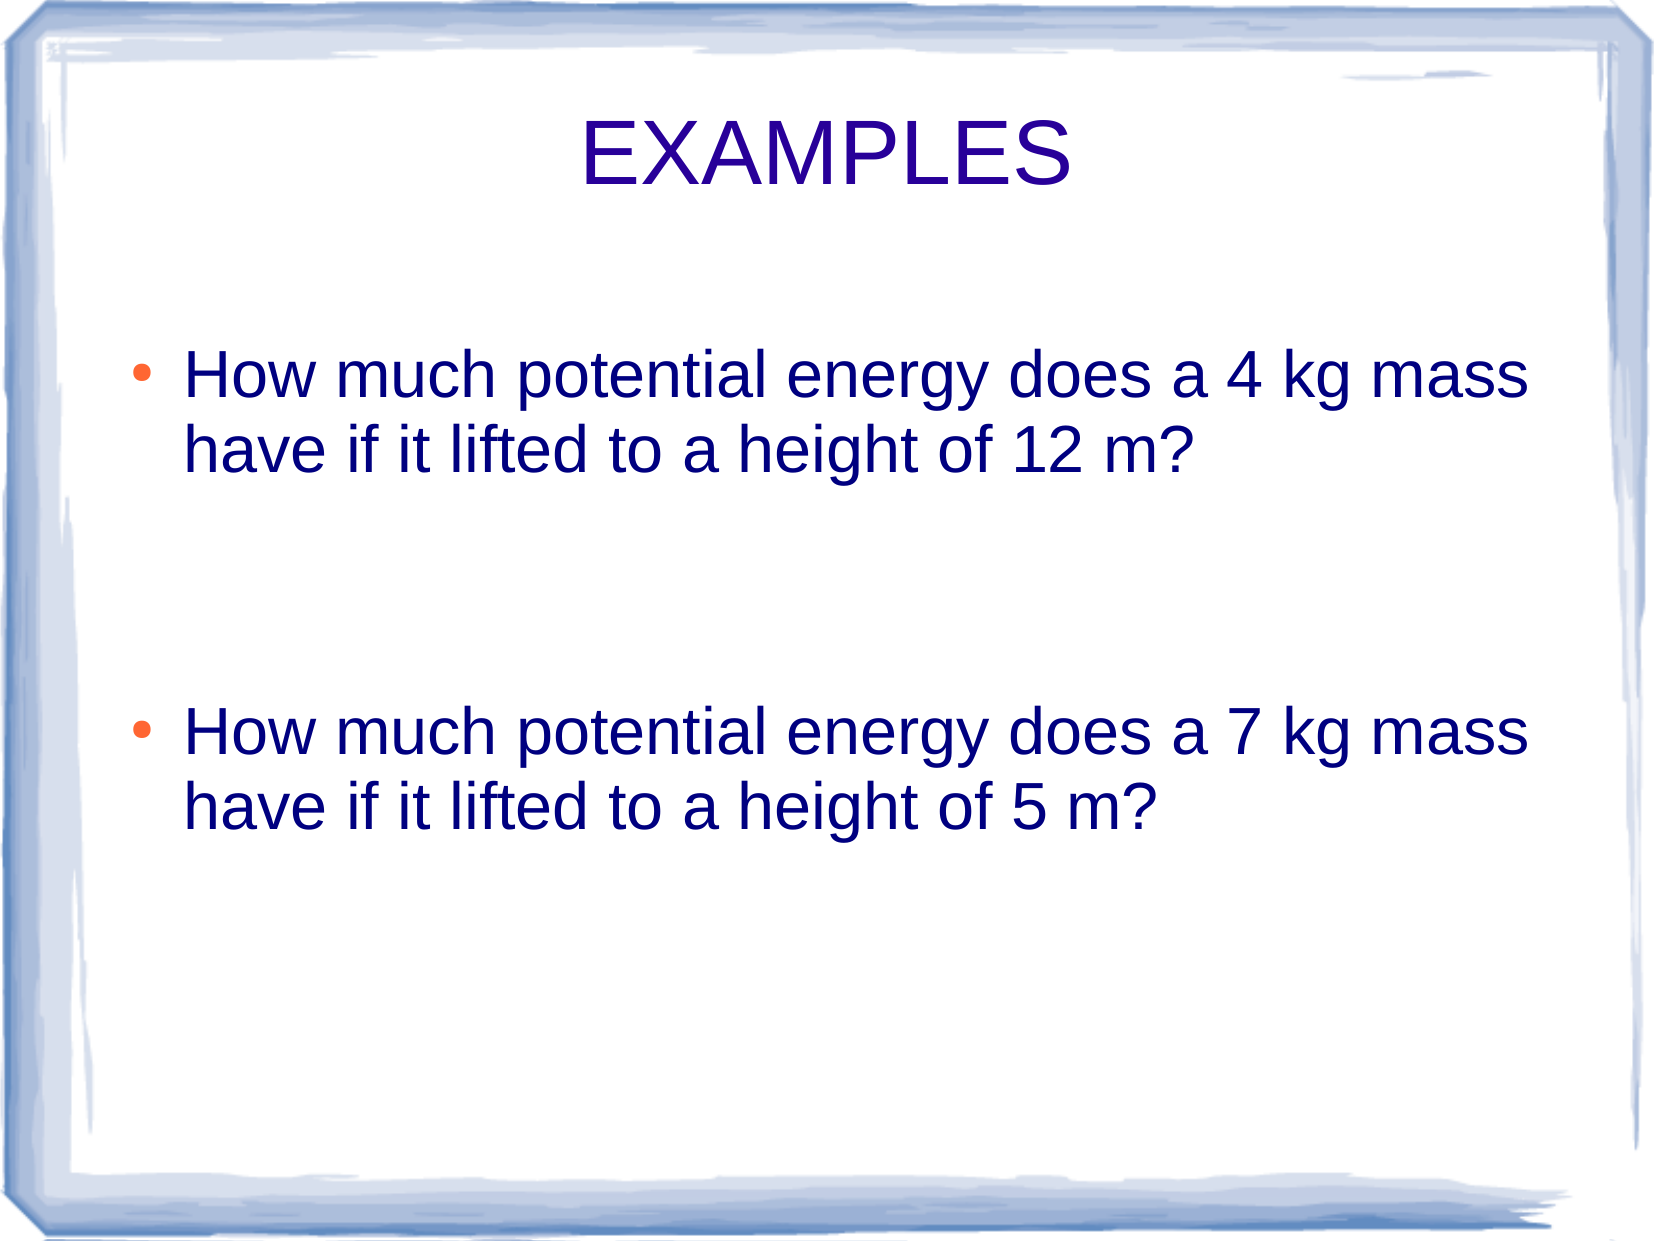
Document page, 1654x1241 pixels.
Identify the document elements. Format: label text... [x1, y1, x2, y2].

picture [0, 0, 1654, 1241]
title EXAMPLES [82, 56, 1571, 250]
list How much potential energy does a 4 kg mass have if it lifted to a height of 12 m? How much potential energy does a 7 kg mass have if it lifted to a height of 5 m? [112, 337, 1566, 1002]
